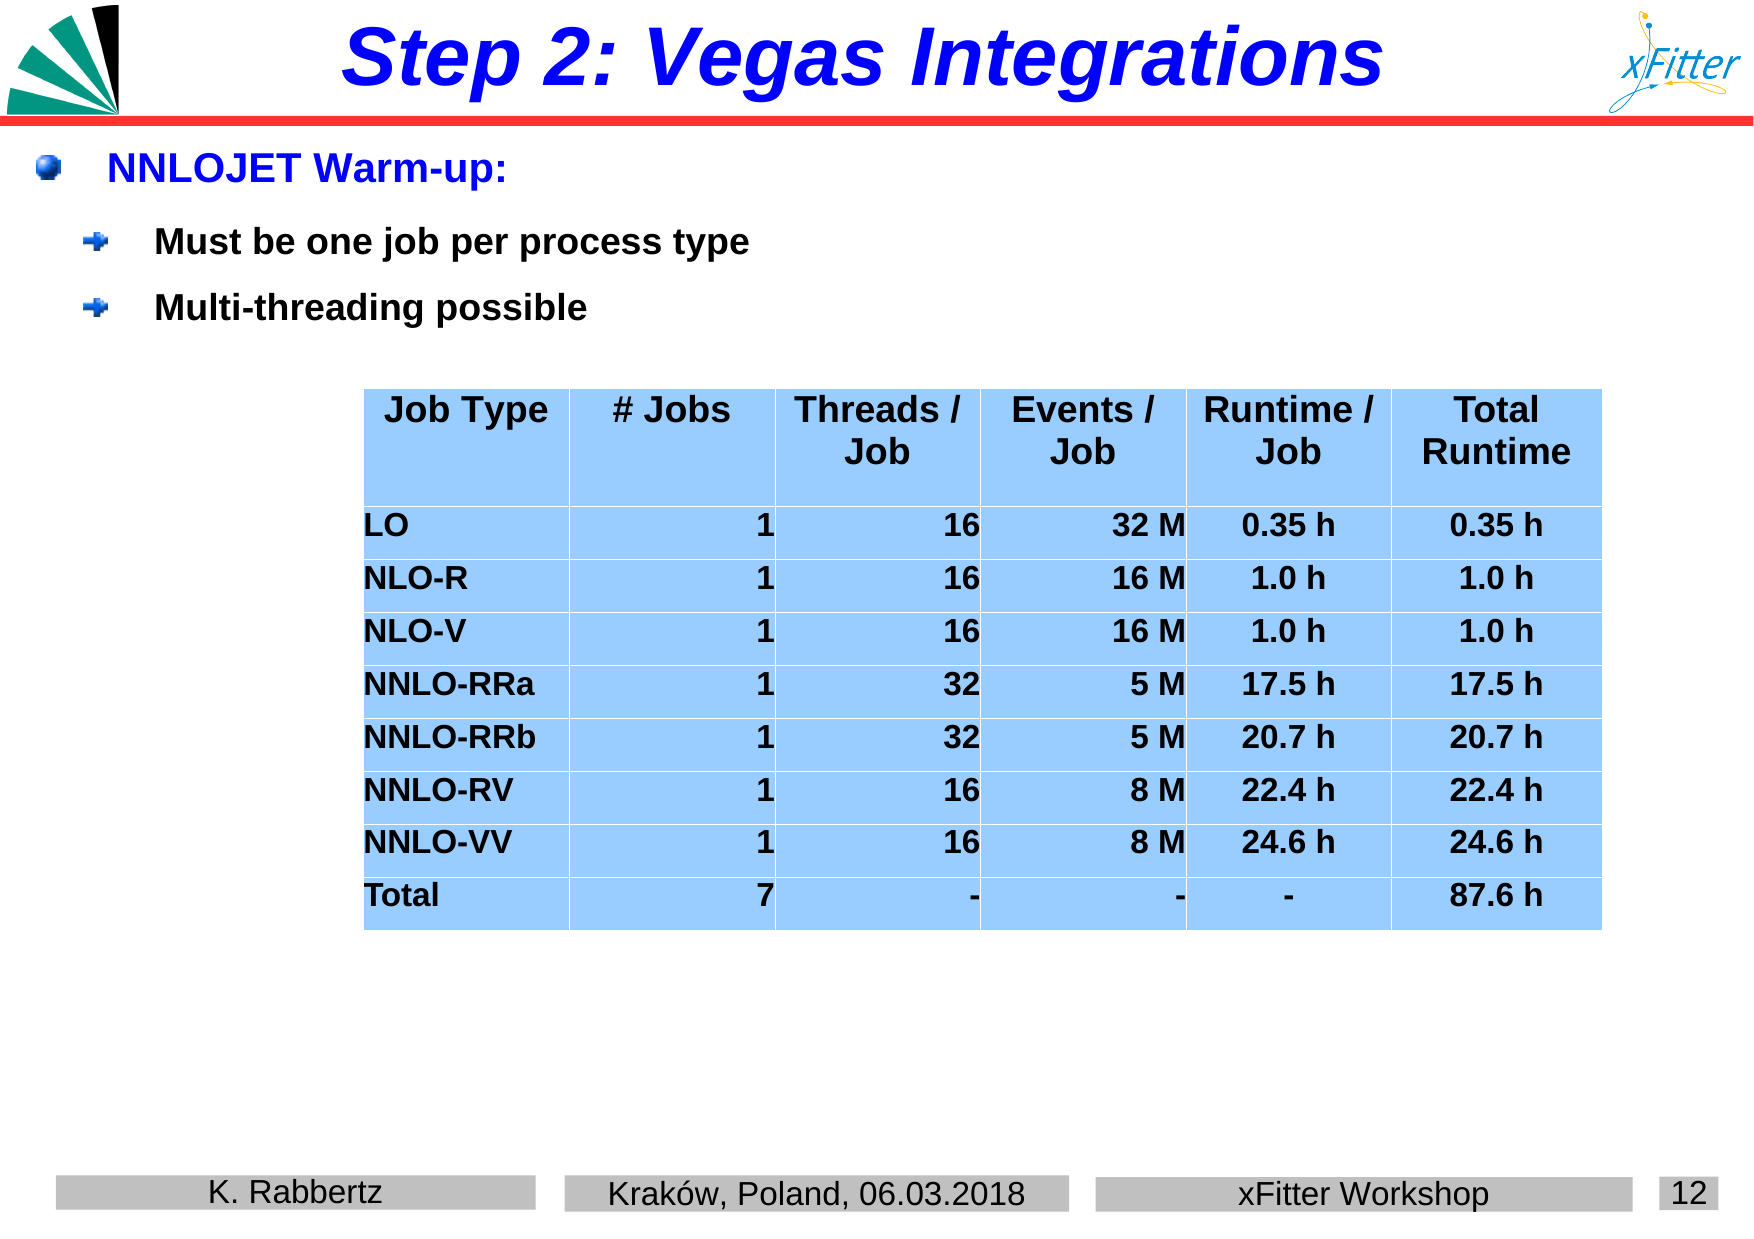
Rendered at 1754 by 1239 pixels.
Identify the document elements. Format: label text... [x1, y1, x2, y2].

table_cell 5 M [981, 666, 1186, 718]
table_cell 8 M [981, 772, 1186, 824]
table_cell 16 M [981, 560, 1186, 612]
table_cell - [981, 878, 1186, 930]
table_cell 17.5 h [1392, 666, 1602, 718]
table_cell NNLO-RRb [364, 719, 569, 771]
table_cell - [776, 878, 980, 930]
table_cell 16 [776, 825, 980, 877]
table_cell 8 M [981, 825, 1186, 877]
table_cell 1.0 h [1187, 613, 1391, 665]
table_cell 7 [570, 878, 775, 930]
table_cell 16 [776, 613, 980, 665]
table_cell 0.35 h [1392, 507, 1602, 559]
table_header Runtime / Job [1187, 389, 1391, 506]
table_cell 0.35 h [1187, 507, 1391, 559]
table_cell 87.6 h [1392, 878, 1602, 930]
picture [7, 5, 119, 116]
table_cell 5 M [981, 719, 1186, 771]
table_cell Total [364, 878, 569, 930]
table_cell 1.0 h [1187, 560, 1391, 612]
table_cell 1 [570, 560, 775, 612]
table_cell 16 [776, 560, 980, 612]
table_header Events / Job [981, 389, 1186, 506]
table_cell 1 [570, 507, 775, 559]
table_cell NLO-V [364, 613, 569, 665]
table_cell 1 [570, 613, 775, 665]
table_cell 1 [570, 719, 775, 771]
table_cell 1.0 h [1392, 613, 1602, 665]
table_cell 24.6 h [1392, 825, 1602, 877]
table_cell NNLO-RV [364, 772, 569, 824]
table_cell 1 [570, 666, 775, 718]
table_cell - [1187, 878, 1391, 930]
table_cell 1 [570, 825, 775, 877]
table_header # Jobs [570, 389, 775, 506]
table_cell 24.6 h [1187, 825, 1391, 877]
table_cell 32 [776, 719, 980, 771]
table_cell 1 [570, 772, 775, 824]
table_cell 17.5 h [1187, 666, 1391, 718]
table_cell LO [364, 507, 569, 559]
list NNLOJET Warm-up: Must be one job per process type Multi-threading possible [24, 144, 824, 345]
table_cell 16 M [981, 613, 1186, 665]
table_cell NNLO-VV [364, 825, 569, 877]
table_cell 32 [776, 666, 980, 718]
table_cell 1.0 h [1392, 560, 1602, 612]
title Step 2: Vegas Integrations [123, 0, 1606, 114]
table_cell 20.7 h [1392, 719, 1602, 771]
table_cell 22.4 h [1187, 772, 1391, 824]
table_cell NNLO-RRa [364, 666, 569, 718]
table_cell 22.4 h [1392, 772, 1602, 824]
table_cell 16 [776, 772, 980, 824]
table_cell 16 [776, 507, 980, 559]
table_header Total Runtime [1392, 389, 1602, 506]
picture [1609, 11, 1741, 113]
table_header Threads / Job [776, 389, 980, 506]
table_header Job Type [364, 389, 569, 506]
table_cell 20.7 h [1187, 719, 1391, 771]
table_cell 32 M [981, 507, 1186, 559]
table_cell NLO-R [364, 560, 569, 612]
